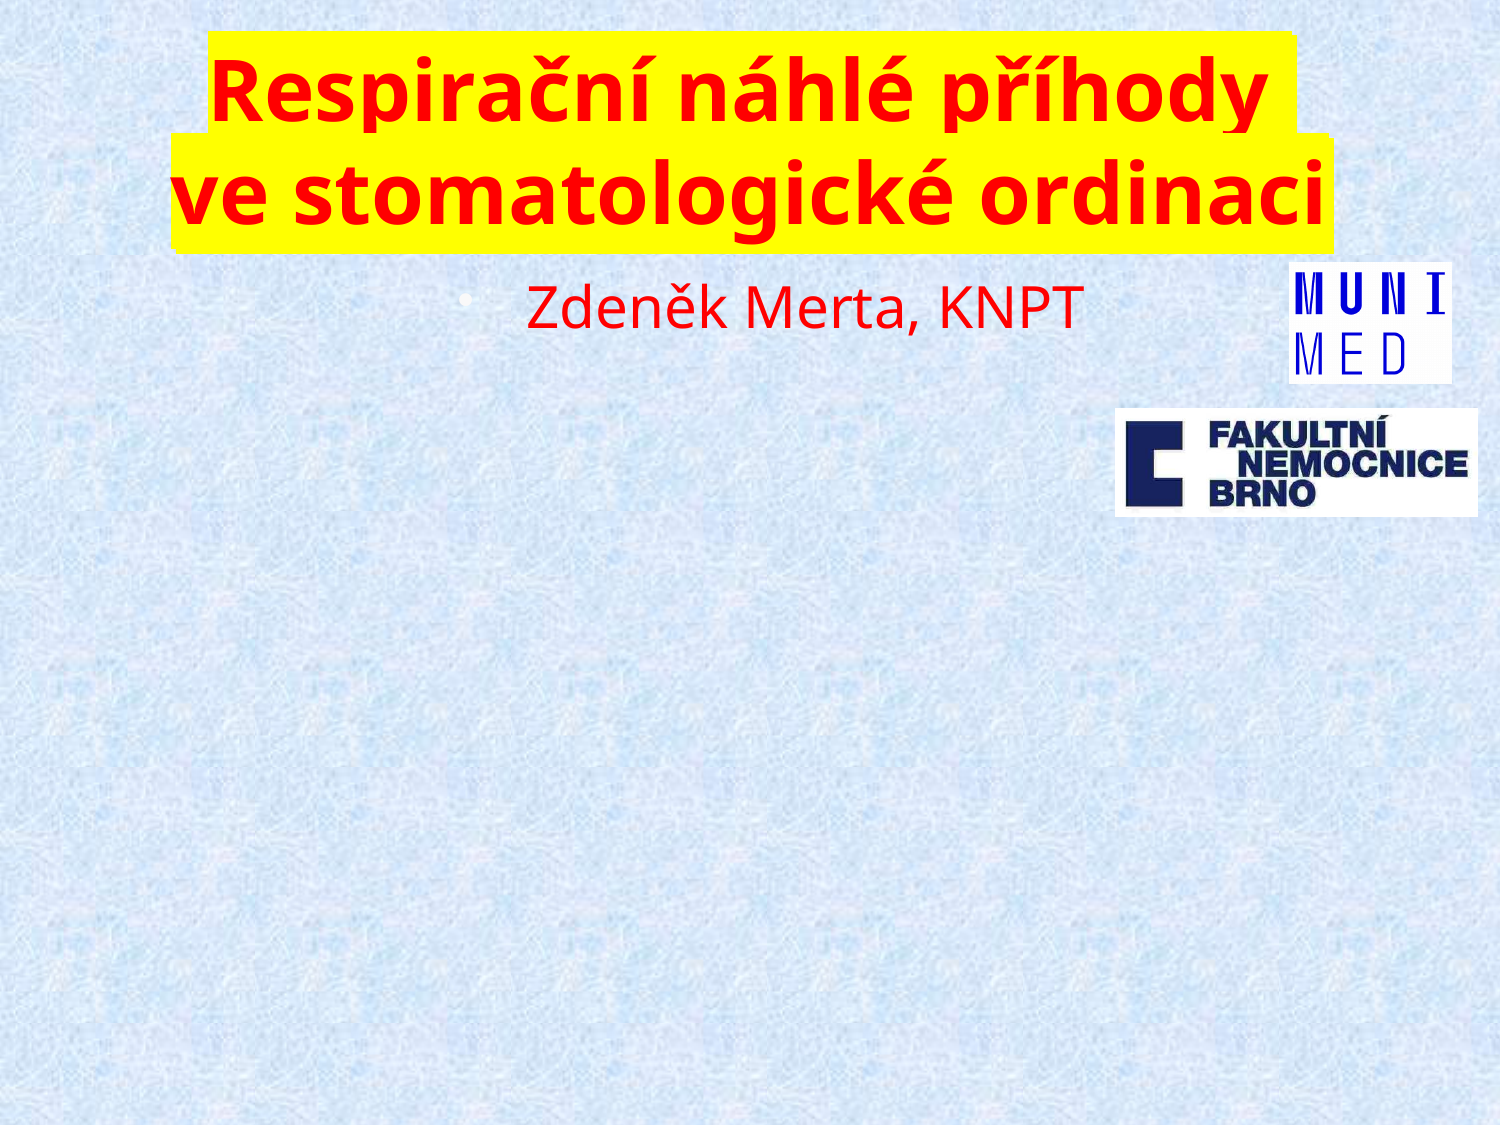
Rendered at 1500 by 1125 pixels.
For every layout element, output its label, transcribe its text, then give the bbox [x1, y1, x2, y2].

list Zdeněk Merta, KNPT [75, 262, 1426, 1035]
title Respirační náhlé příhody ve stomatologické ordinaci [75, 28, 1426, 249]
picture [1289, 262, 1452, 384]
picture [1115, 408, 1478, 517]
